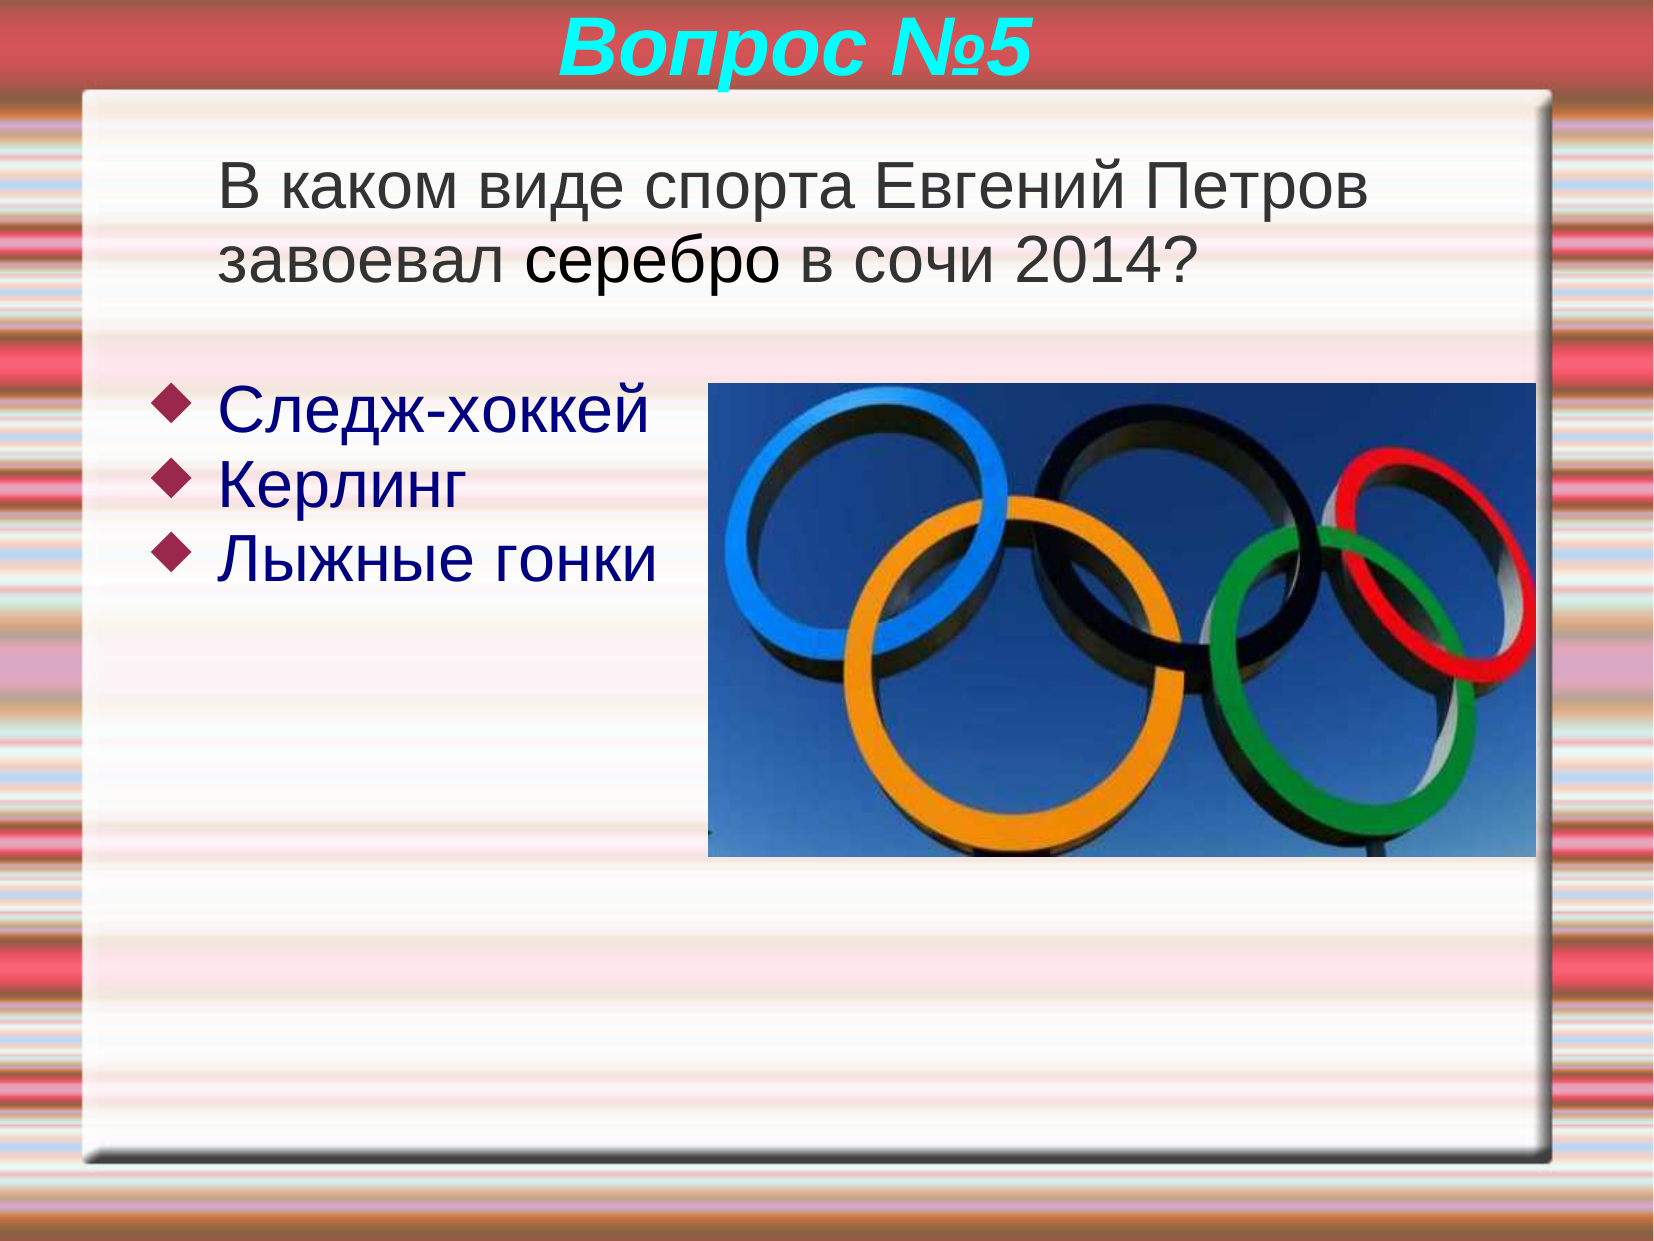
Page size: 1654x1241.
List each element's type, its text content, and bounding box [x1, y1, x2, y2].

title Вопрос №5 [177, 0, 1414, 94]
list В каком виде спорта Евгений Петров завоевал серебро в сочи 2014? Следж-хоккей Керлинг Лыжные гонки [134, 147, 1565, 1118]
picture [0, 0, 1654, 1241]
